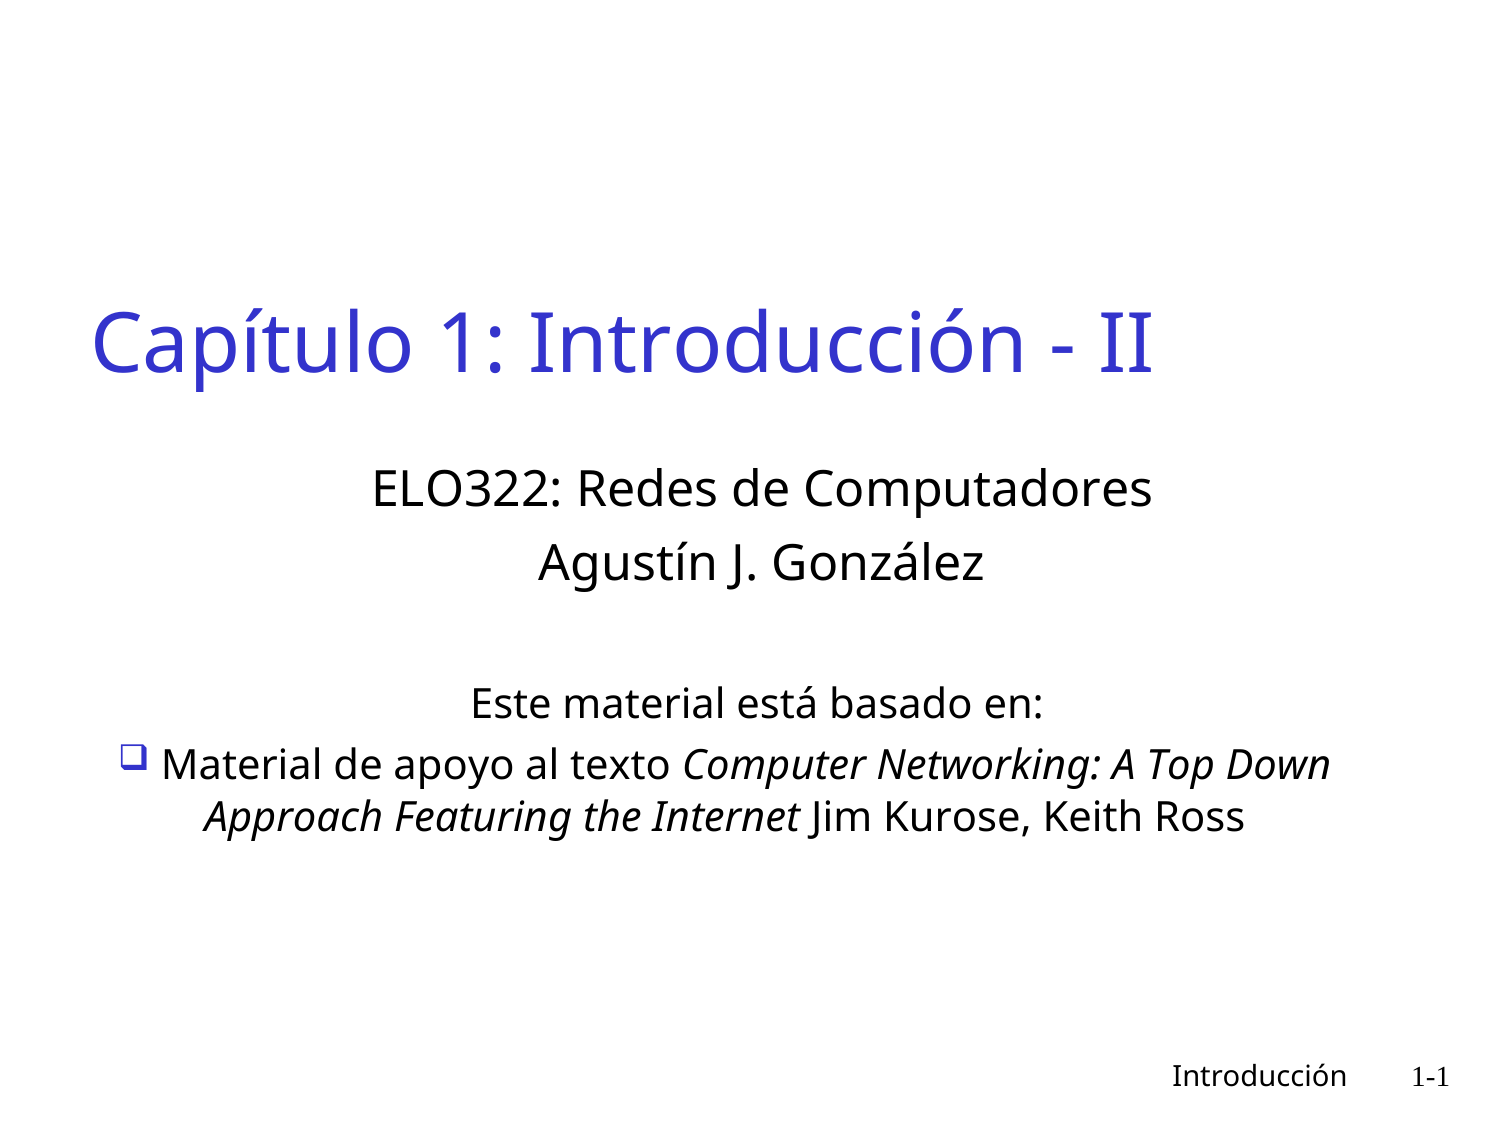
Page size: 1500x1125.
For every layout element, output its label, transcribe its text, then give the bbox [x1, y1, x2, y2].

subtitle ELO322: Redes de Computadores Agustín J. González Este material está basado en: Material de apoyo al texto Computer Networking: A Top Down Approach Featuring the Internet Jim Kurose, Keith Ross [87, 450, 1363, 1041]
text_box Introducción [887, 1050, 1362, 1125]
title Capítulo 1: Introducción - II [75, 224, 1351, 456]
text_box 1-<number> [1362, 1050, 1466, 1125]
